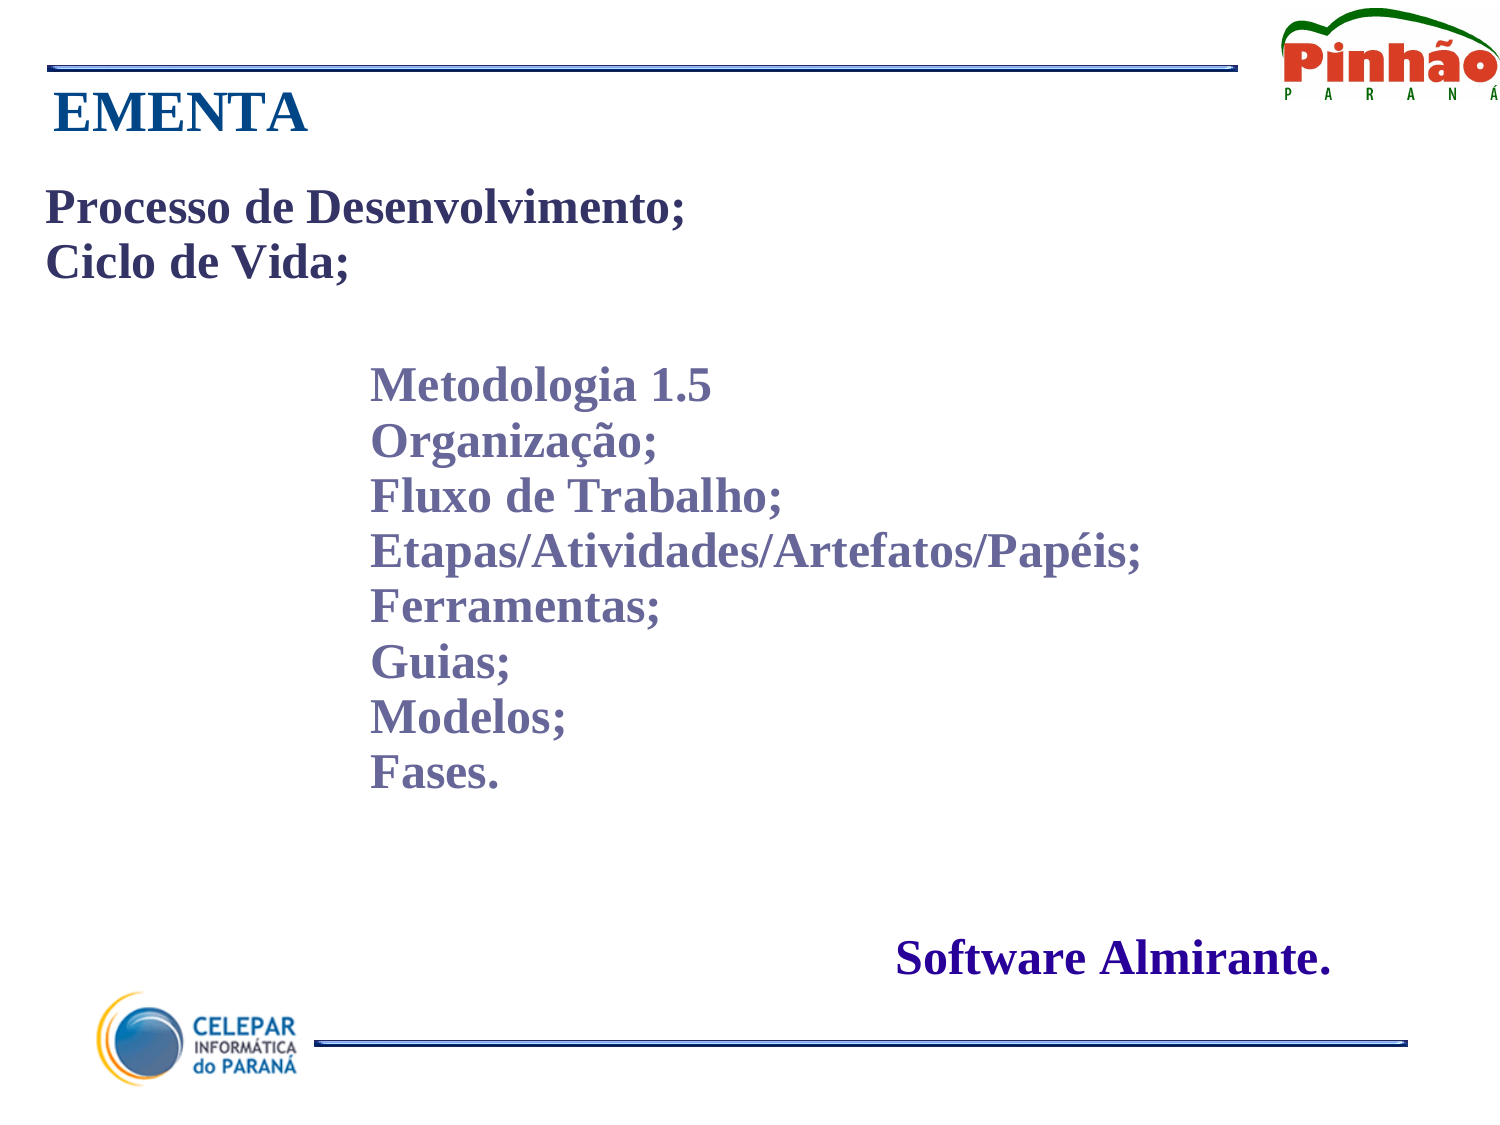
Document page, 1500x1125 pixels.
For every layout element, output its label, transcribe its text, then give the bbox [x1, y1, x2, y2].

text_box EMENTA [53, 79, 309, 145]
picture [1281, 8, 1500, 100]
text_box Processo de Desenvolvimento; Ciclo de Vida; [33, 179, 709, 310]
text_box Metodologia 1.5 Organização; Fluxo de Trabalho; Etapas/Atividades/Artefatos/Papéis; Ferramentas; Guias; Modelos; Fases. [358, 357, 1158, 880]
title [78, 21, 1025, 156]
text_box [98, 237, 1420, 1102]
text_box Software Almirante. [895, 930, 1394, 996]
